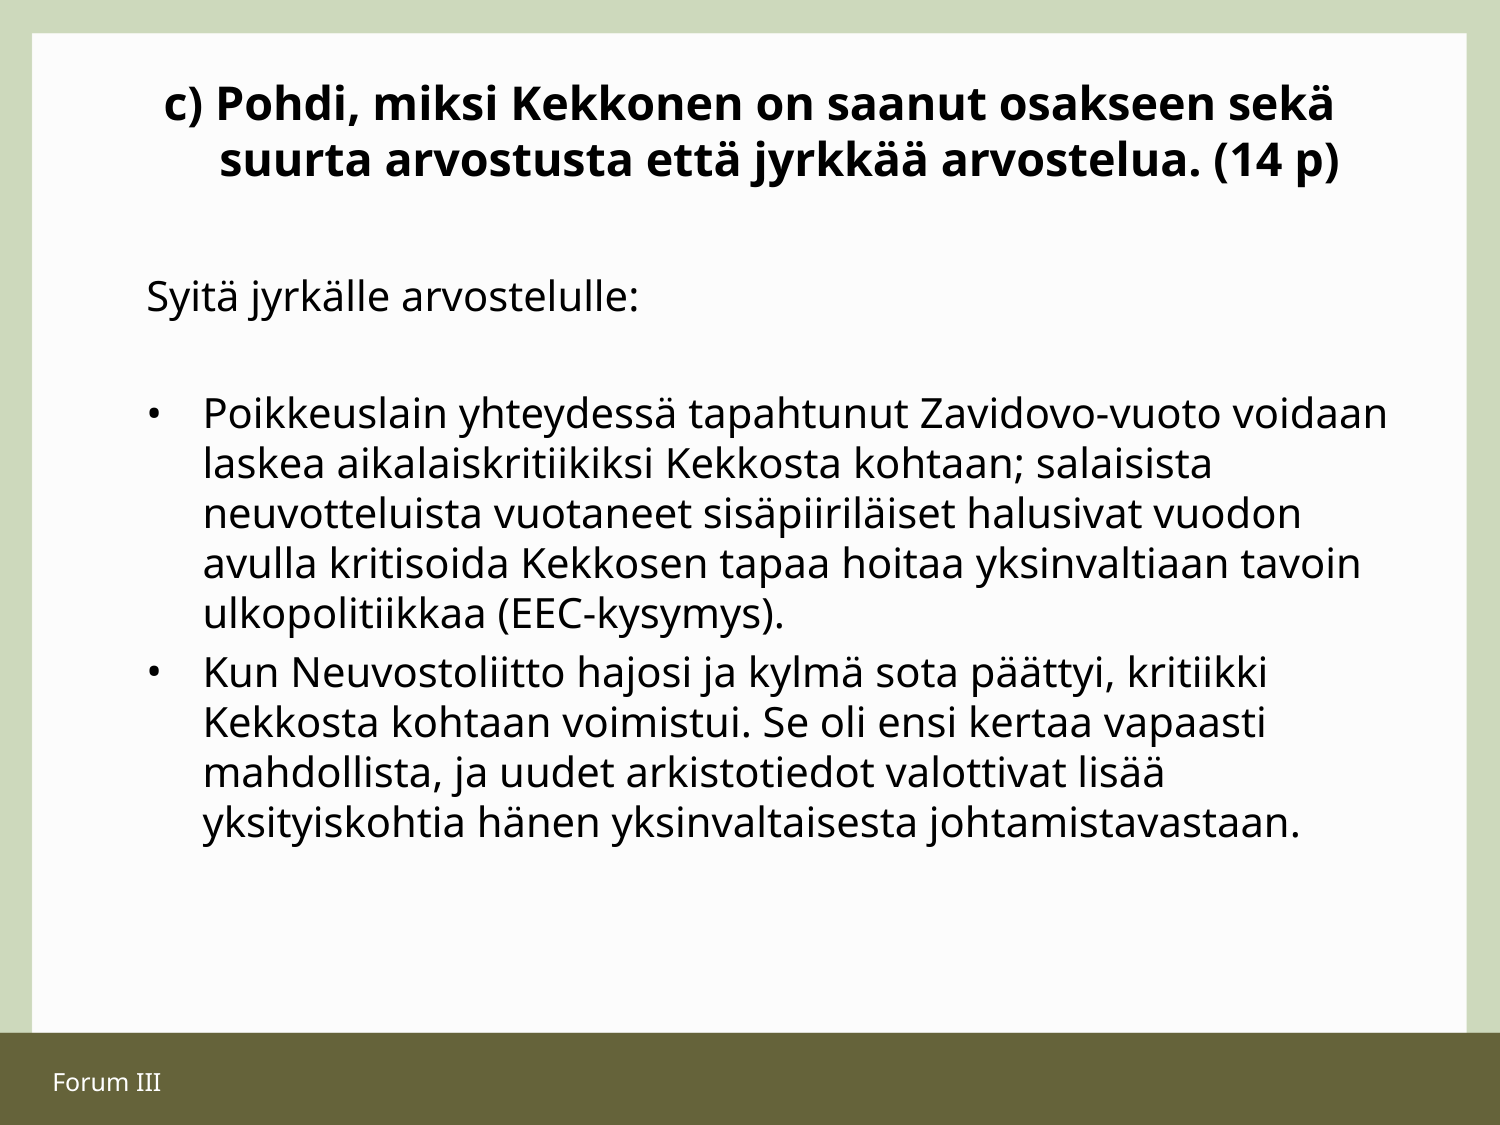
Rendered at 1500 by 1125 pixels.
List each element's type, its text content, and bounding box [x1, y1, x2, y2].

list Syitä jyrkälle arvostelulle: Poikkeuslain yhteydessä tapahtunut Zavidovo-vuoto voidaan laskea aikalaiskritiikiksi Kekkosta kohtaan; salaisista neuvotteluista vuotaneet sisäpiiriläiset halusivat vuodon avulla kritisoida Kekkosen tapaa hoitaa yksinvaltiaan tavoin ulkopolitiikkaa (EEC-kysymys). Kun Neuvostoliitto hajosi ja kylmä sota päättyi, kritiikki Kekkosta kohtaan voimistui. Se oli ensi kertaa vapaasti mahdollista, ja uudet arkistotiedot valottivat lisää yksityiskohtia hänen yksinvaltaisesta johtamistavastaan. [112, 262, 1436, 1035]
title c) Pohdi, miksi Kekkonen on saanut osakseen sekä suurta arvostusta että jyrkkää arvostelua. (14 p) [112, 54, 1388, 205]
picture [0, 0, 1500, 1125]
